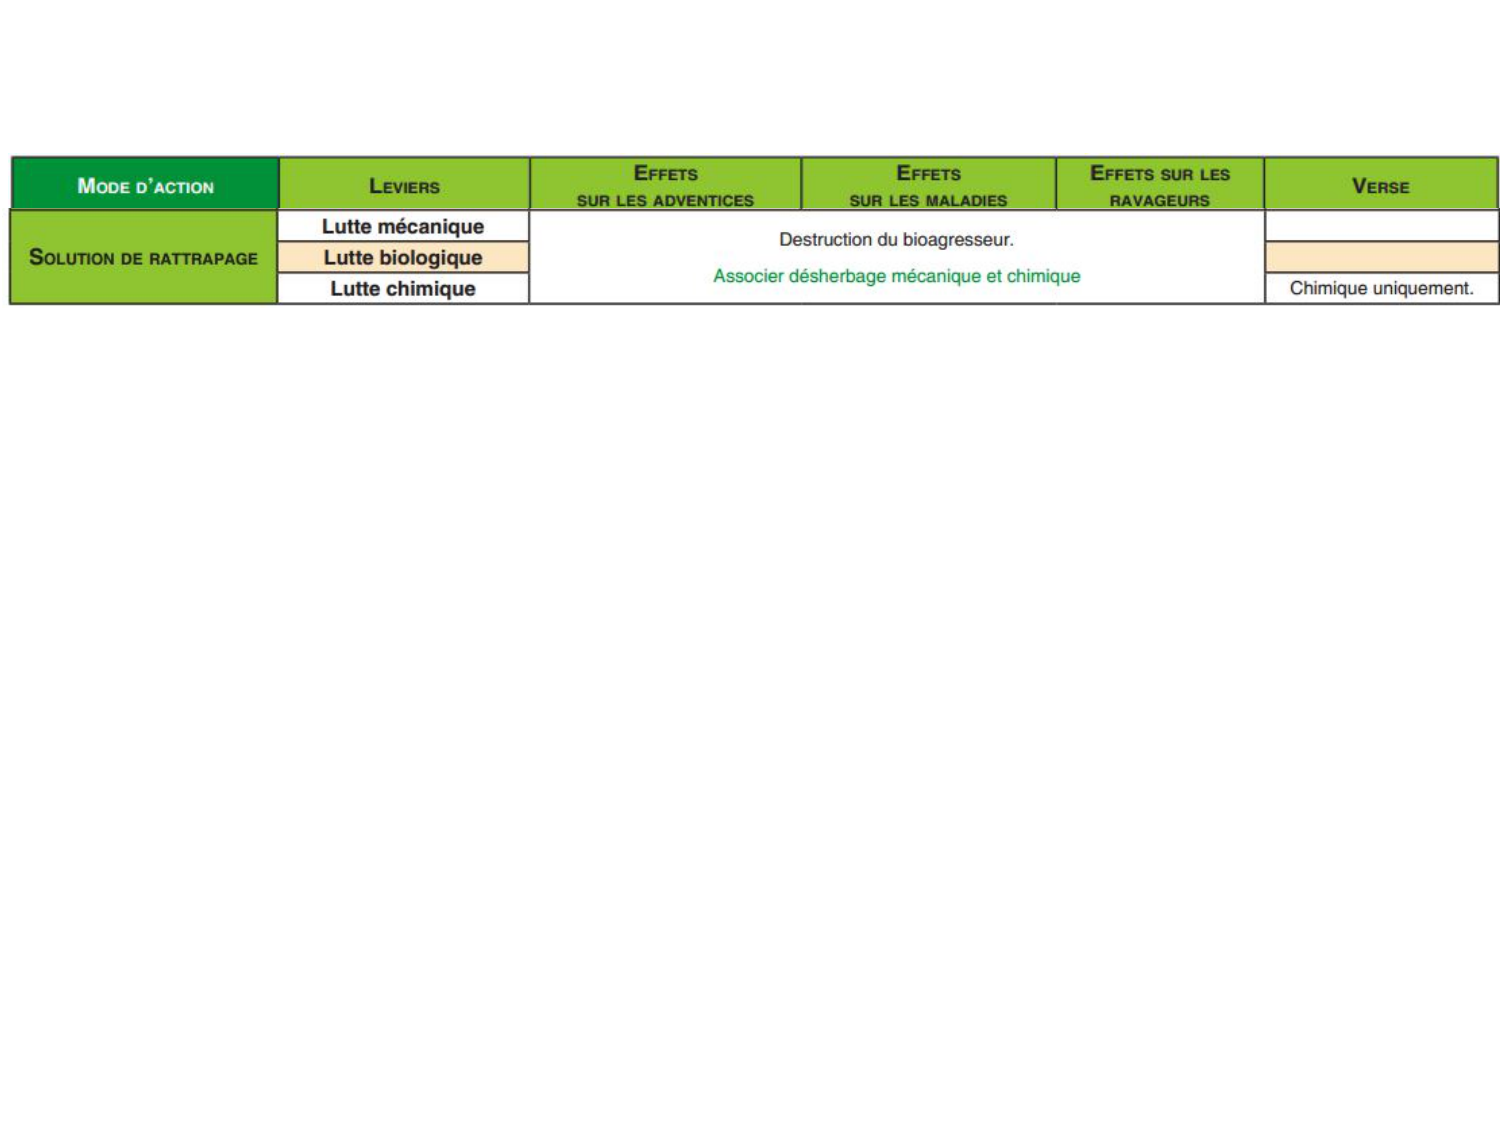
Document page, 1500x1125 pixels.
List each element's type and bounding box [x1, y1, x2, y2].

picture [2, 153, 1500, 308]
